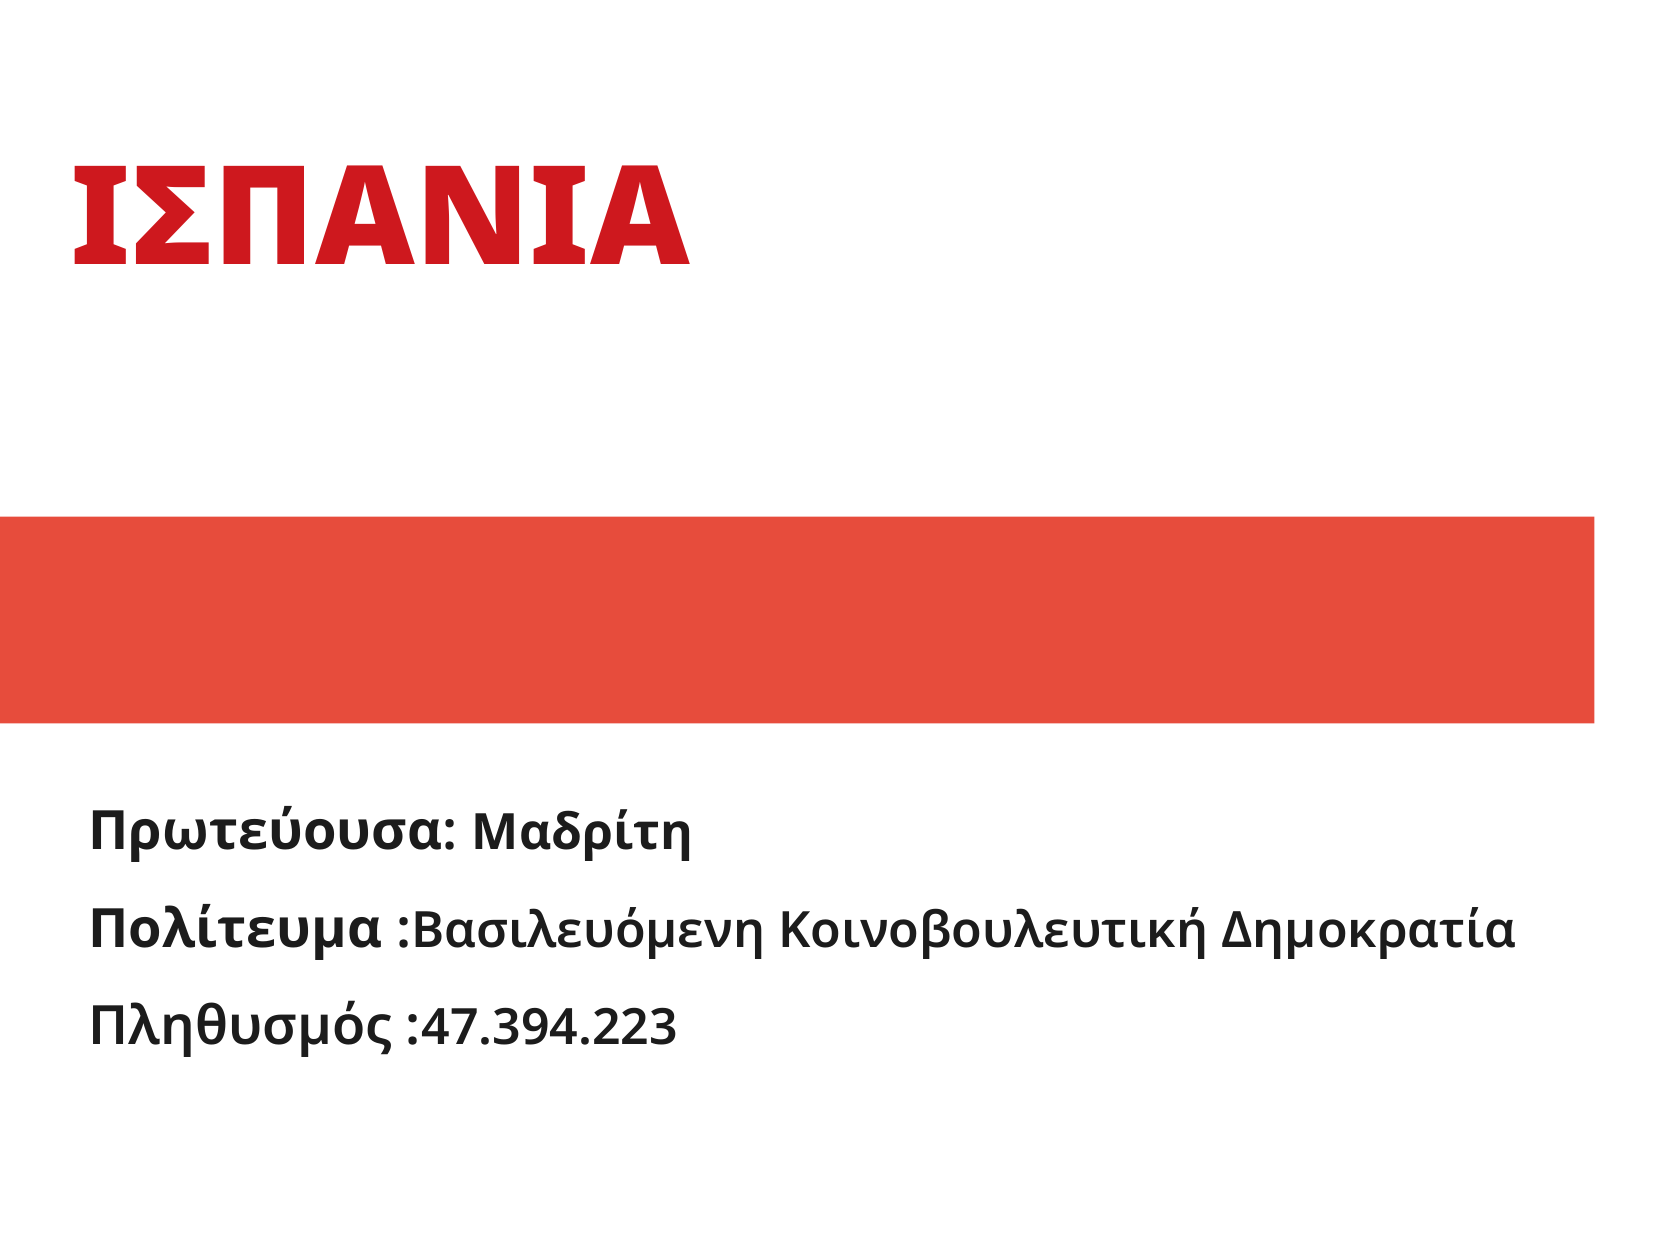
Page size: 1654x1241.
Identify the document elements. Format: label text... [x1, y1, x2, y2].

list Πρωτεύουσα: Μαδρίτη Πολίτευμα :Βασιλευόμενη Κοινοβουλευτική Δημοκρατία Πληθυσμός :47.394.223 [88, 791, 1595, 1205]
title ΙΣΠΑΝΙΑ [70, 118, 1607, 266]
